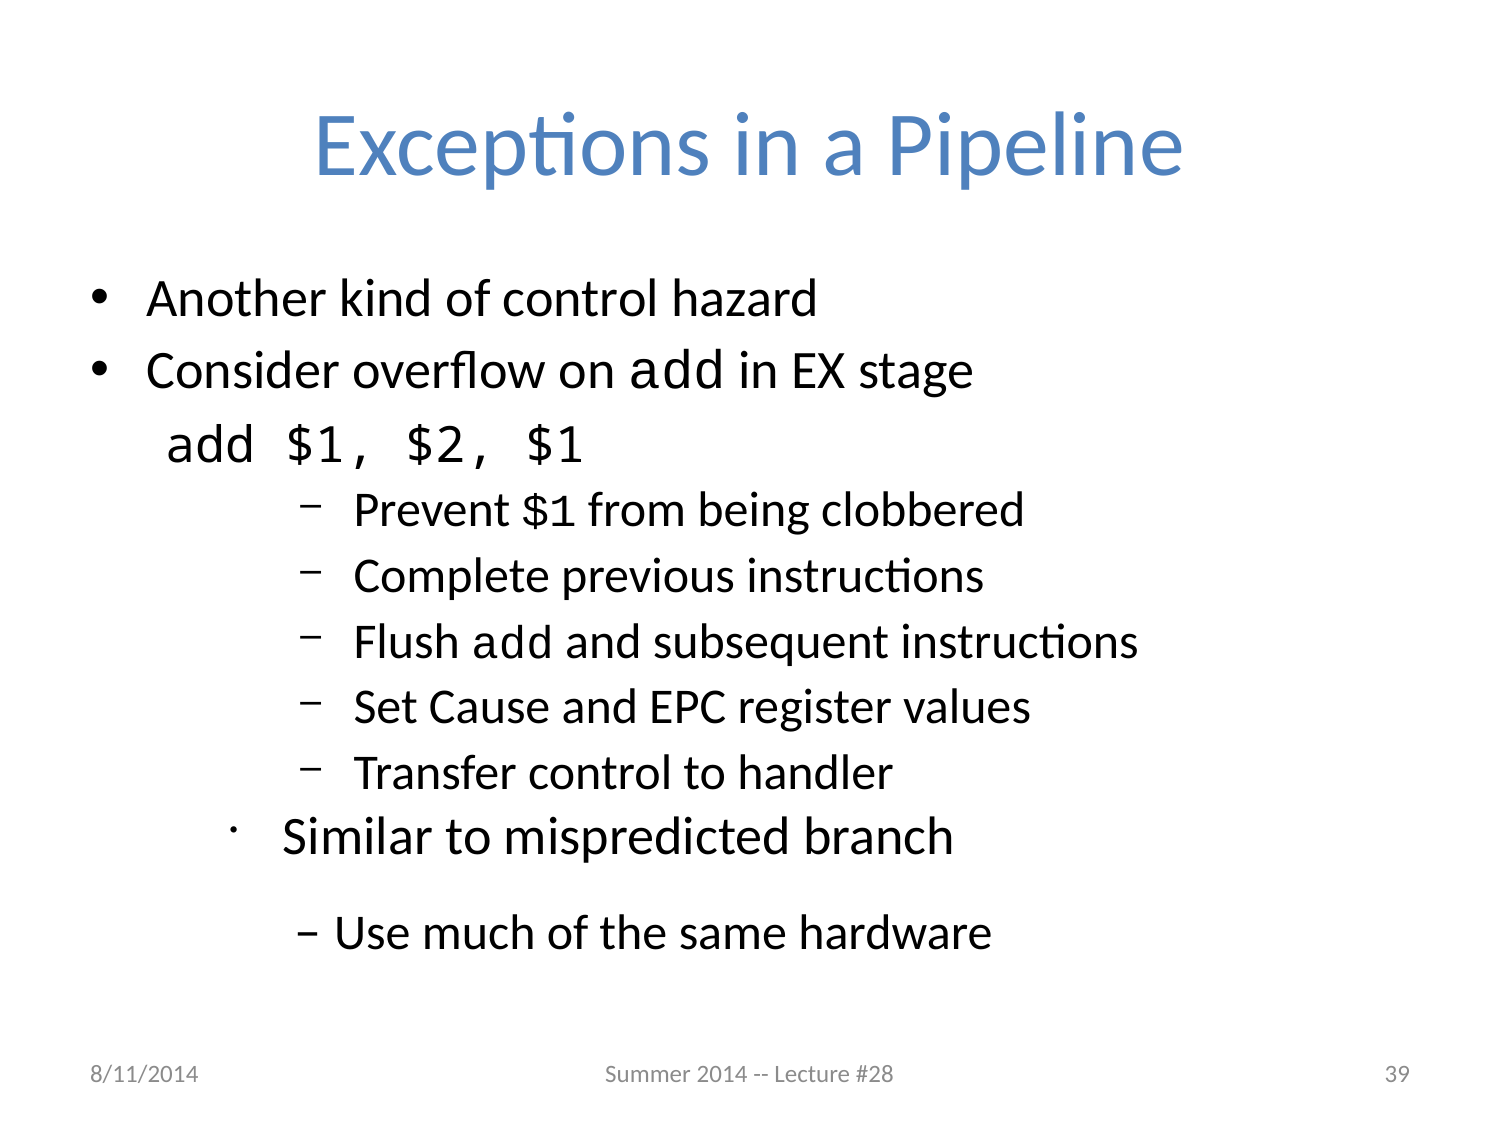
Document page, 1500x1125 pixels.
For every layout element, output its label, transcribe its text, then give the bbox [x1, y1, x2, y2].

slide_number <number> [1074, 1042, 1425, 1103]
footer Summer 2014 -- Lecture #28 [512, 1042, 988, 1103]
slide_number 8/11/2014 [75, 1042, 425, 1103]
list Another kind of control hazard Consider overflow on add in EX stage add $1, $2, $1 Prevent $1 from being clobbered Complete previous instructions Flush add and subsequent instructions Set Cause and EPC register values Transfer control to handler Similar to mispredicted branch – Use much of the same hardware [75, 262, 1425, 1073]
title Exceptions in a Pipeline [75, 45, 1425, 233]
